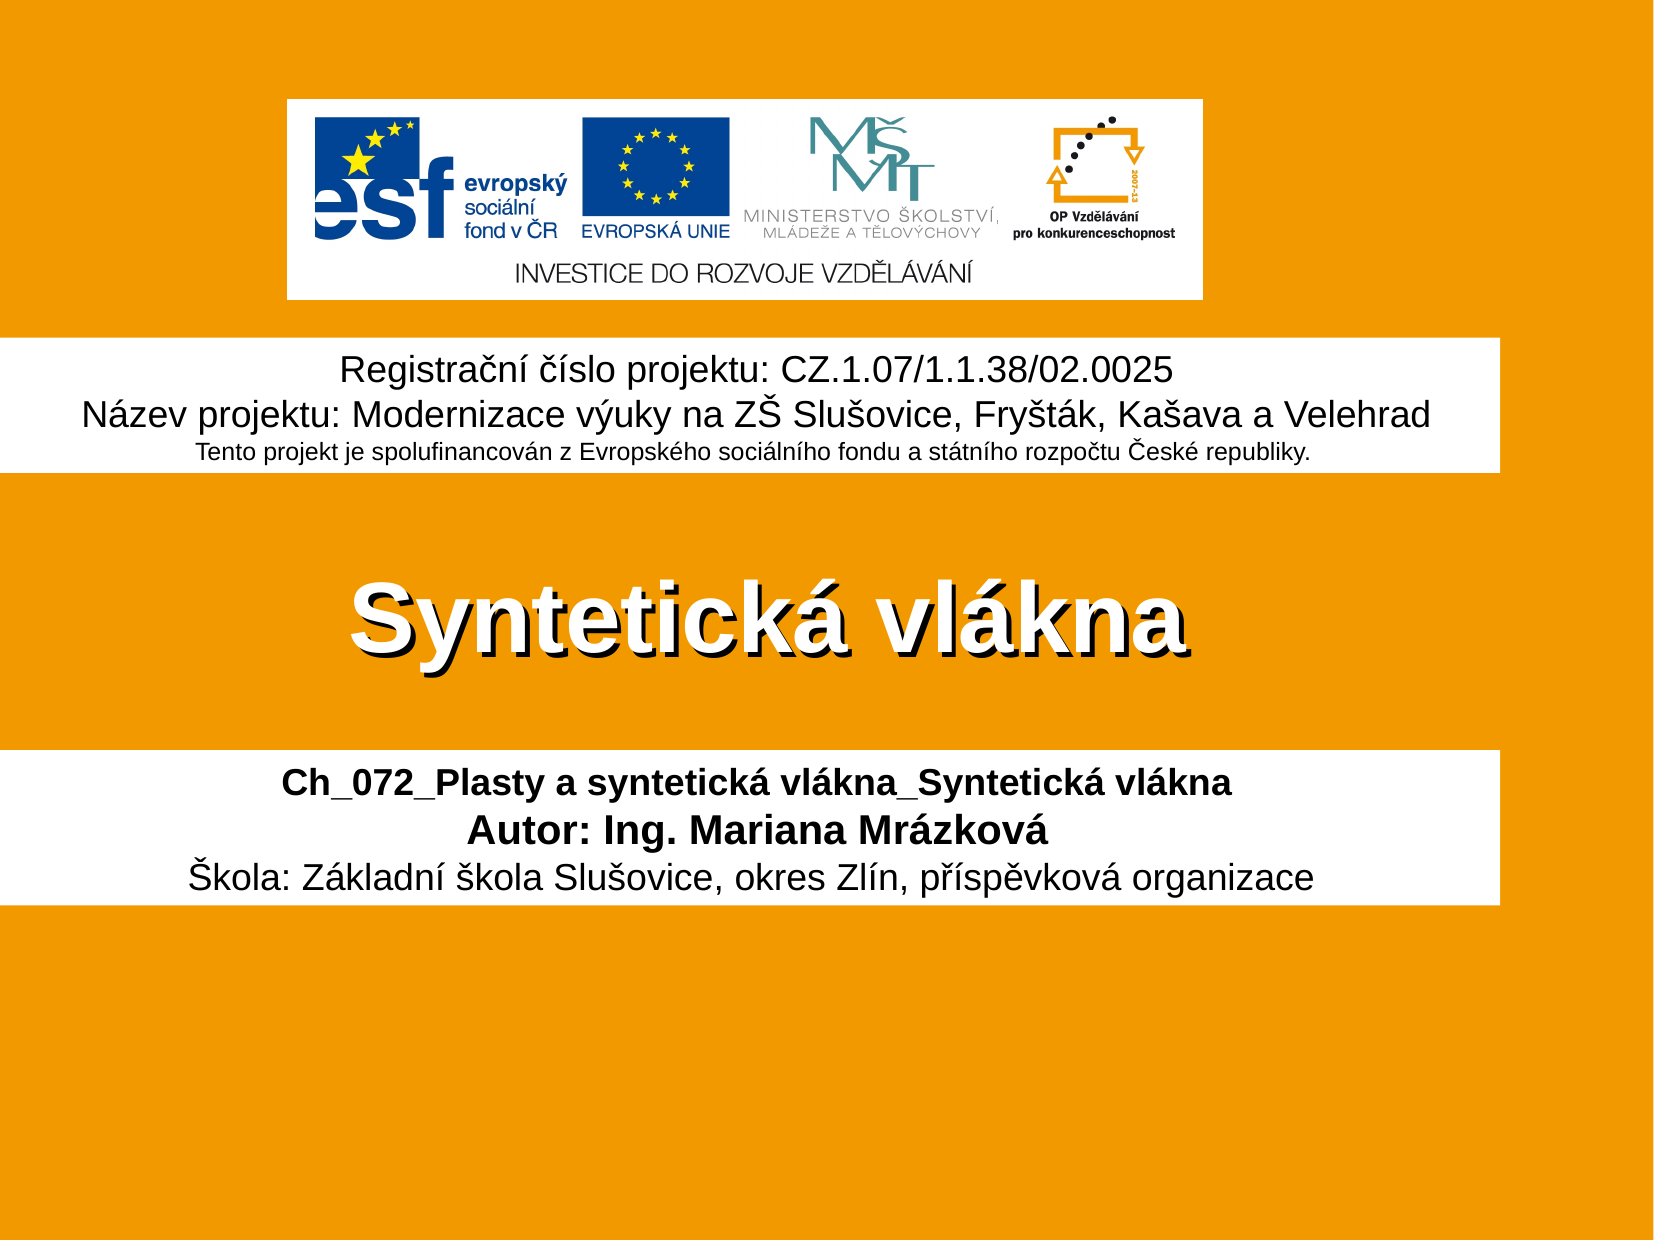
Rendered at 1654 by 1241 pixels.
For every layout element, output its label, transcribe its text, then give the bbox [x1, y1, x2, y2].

text_box Registrační číslo projektu: CZ.1.07/1.1.38/02.0025 Název projektu: Modernizace výuky na ZŠ Slušovice, Fryšták, Kašava a Velehrad Tento projekt je spolufinancován z Evropského sociálního fondu a státního rozpočtu České republiky. [0, 337, 1501, 473]
text_box Ch_072_Plasty a syntetická vlákna_Syntetická vlákna Autor: Ing. Mariana Mrázková Škola: Základní škola Slušovice, okres Zlín, příspěvková organizace [0, 750, 1501, 906]
title Syntetická vlákna [112, 537, 1388, 688]
picture [287, 99, 1203, 300]
